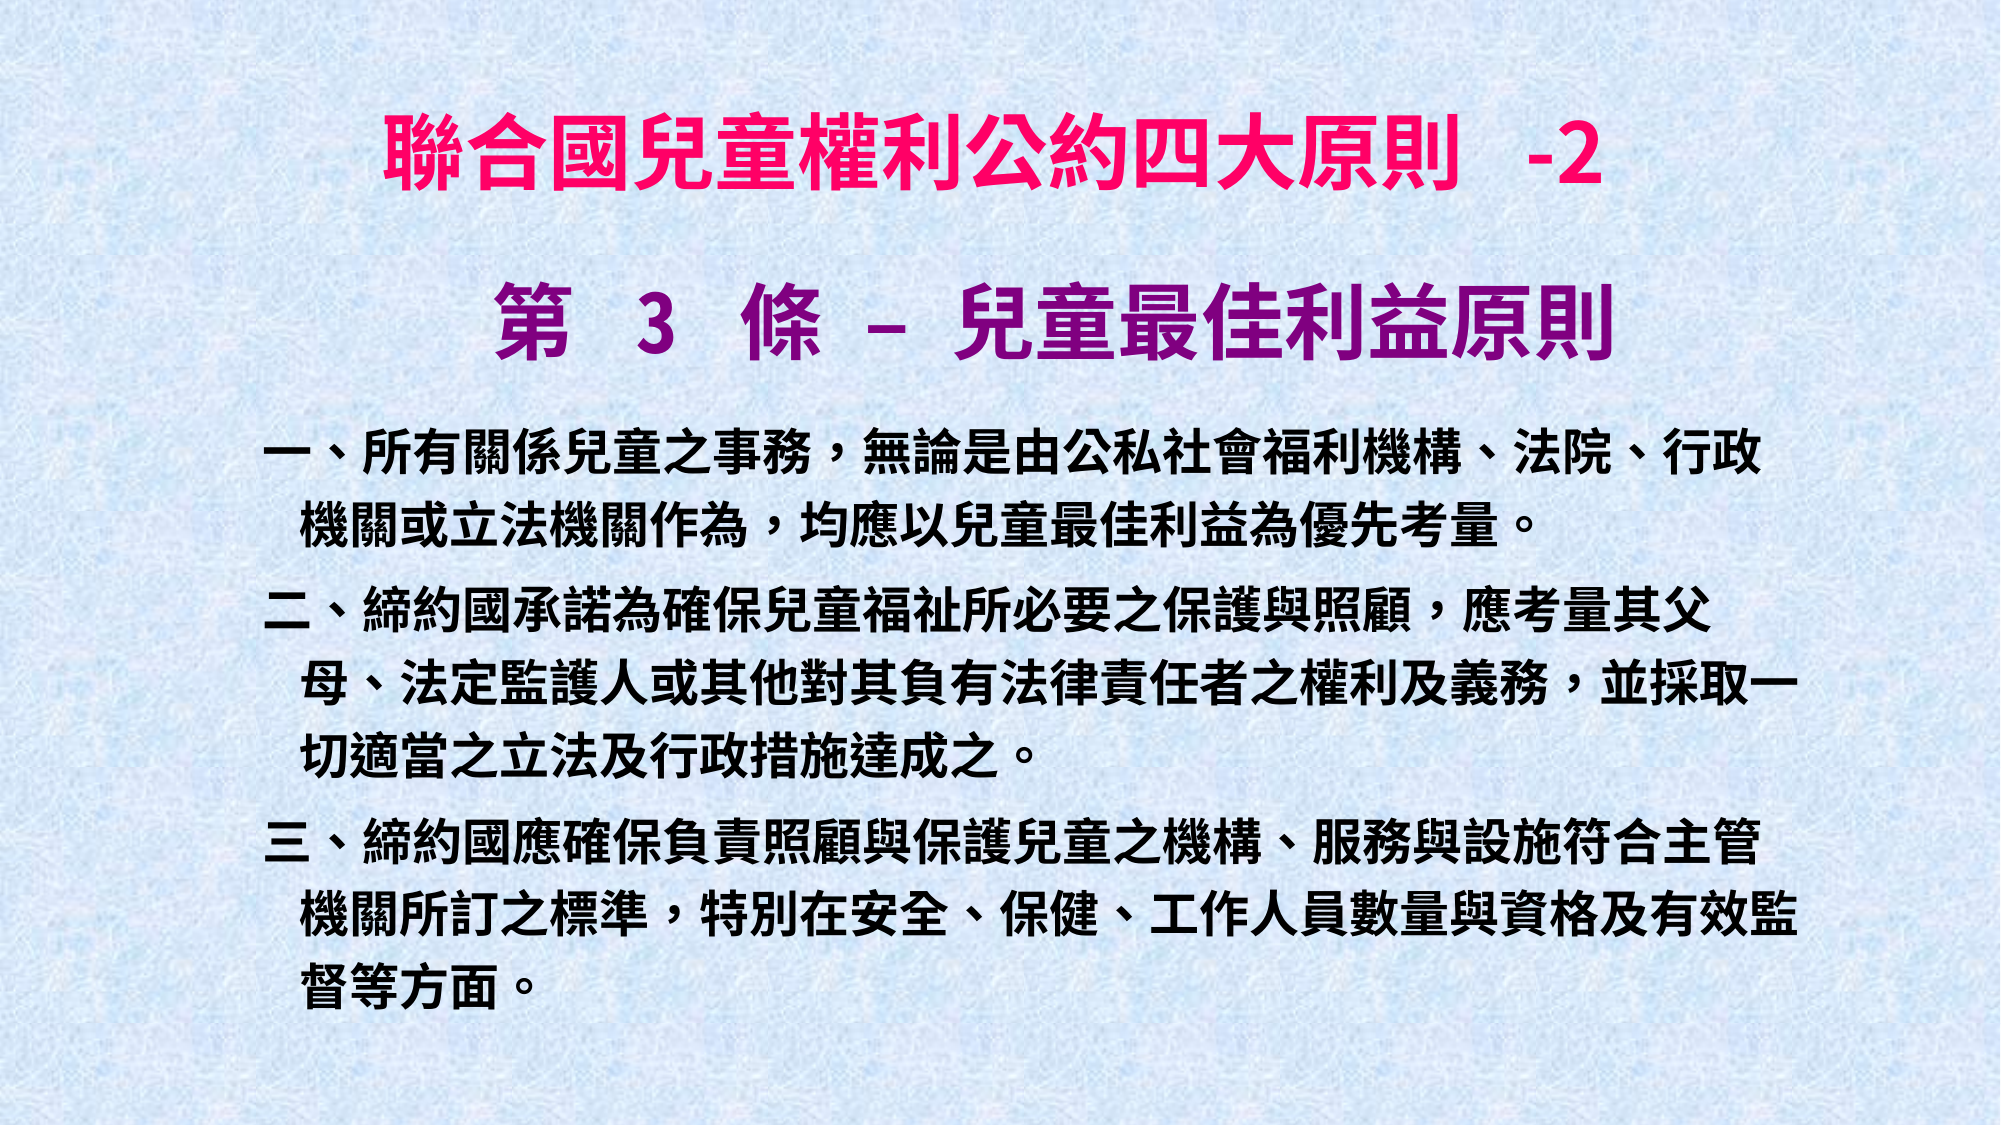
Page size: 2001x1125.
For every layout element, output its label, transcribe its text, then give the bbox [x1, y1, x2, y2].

title 聯合國兒童權利公約四大原則 -2 [212, 75, 1775, 225]
list 第 3 條 – 兒童最佳利益原則 一、所有關係兒童之事務，無論是由公私社會福利機構、法院、行政機關或立法機關作為，均應以兒童最佳利益為優先考量。 二、締約國承諾為確保兒童福祉所必要之保護與照顧，應考量其父母、法定監護人或其他對其負有法律責任者之權利及義務，並採取一切適當之立法及行政措施達成之。 三、締約國應確保負責照顧與保護兒童之機構、服務與設施符合主管機關所訂之標準，特別在安全、保健、工作人員數量與資格及有效監督等方面。 [247, 262, 1818, 1061]
picture [0, 0, 2001, 1125]
